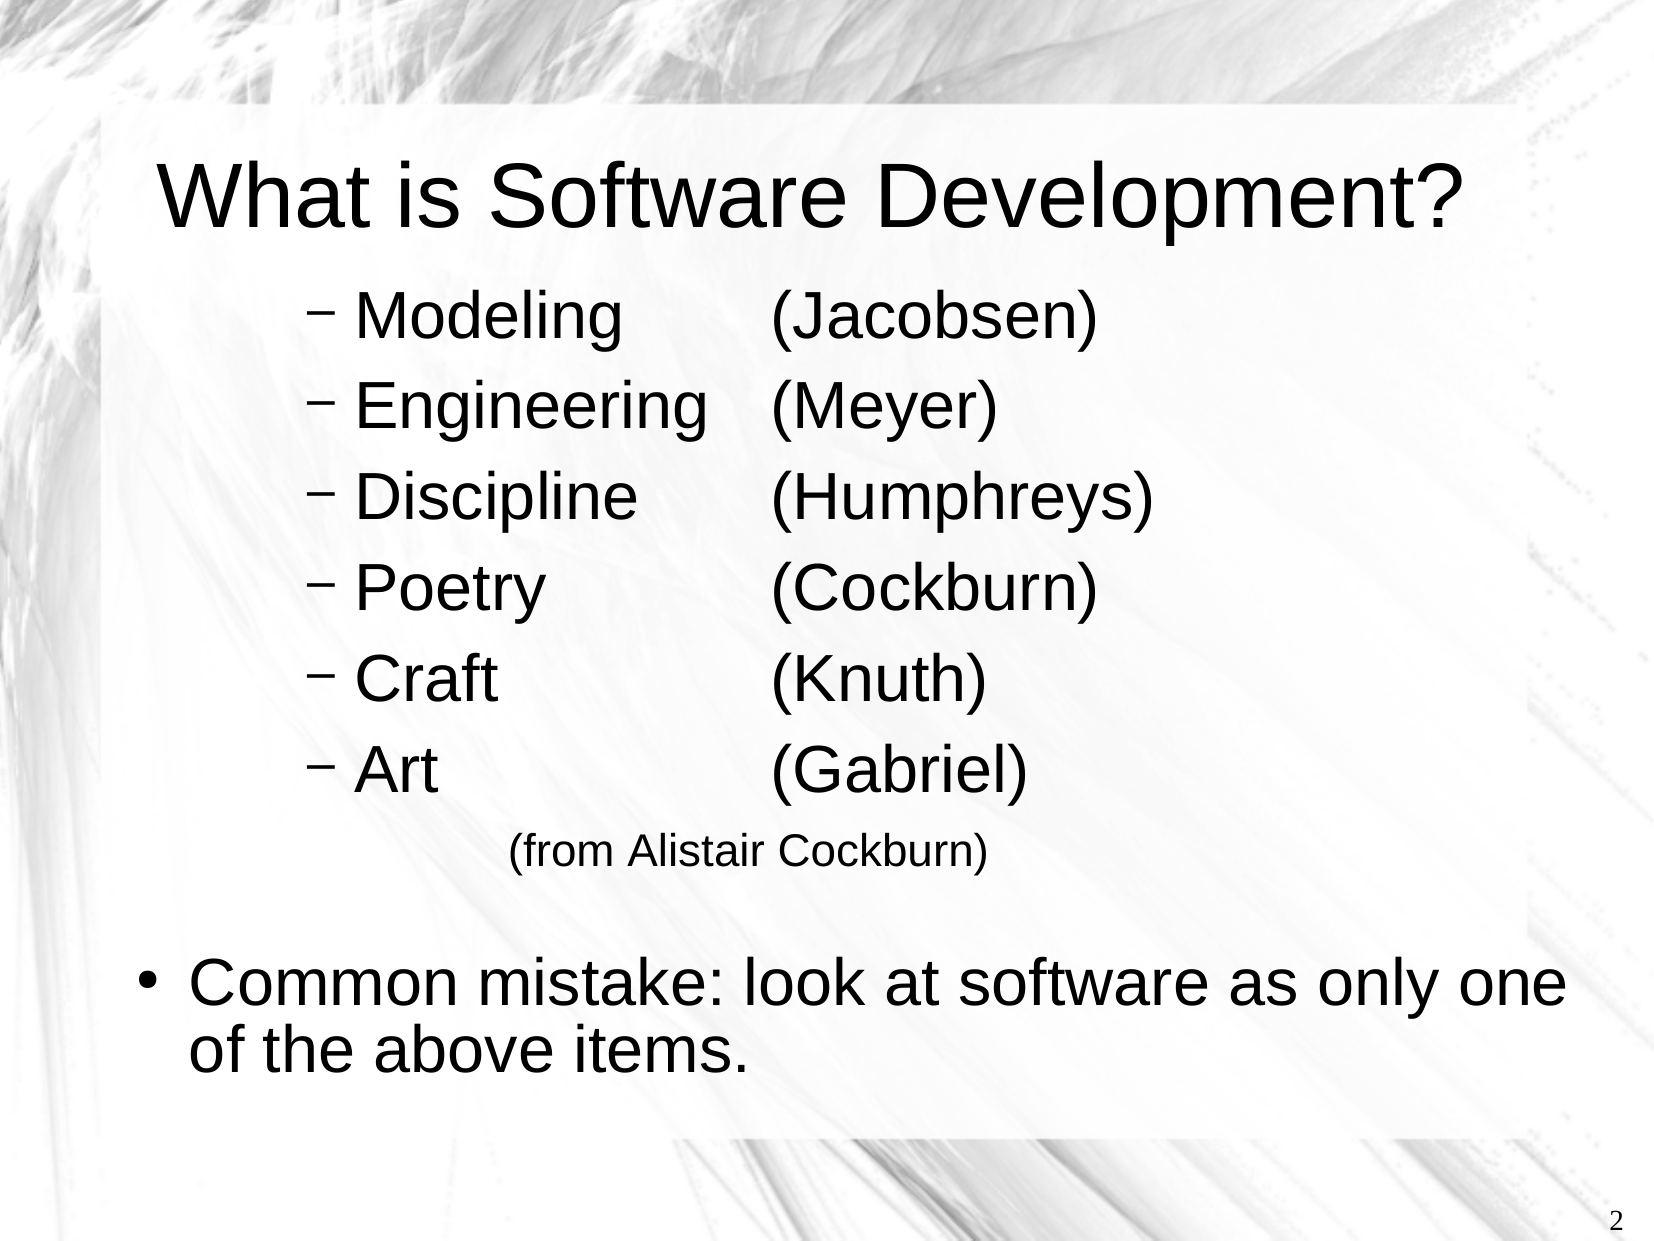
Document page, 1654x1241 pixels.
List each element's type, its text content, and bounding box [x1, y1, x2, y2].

list Modeling (Jacobsen) Engineering (Meyer) Discipline (Humphreys) Poetry (Cockburn) Craft (Knuth) Art (Gabriel) (from Alistair Cockburn) Common mistake: look at software as only one of the above items. [118, 284, 1571, 1123]
picture [0, 0, 1654, 1241]
title What is Software Development? [118, 119, 1506, 273]
